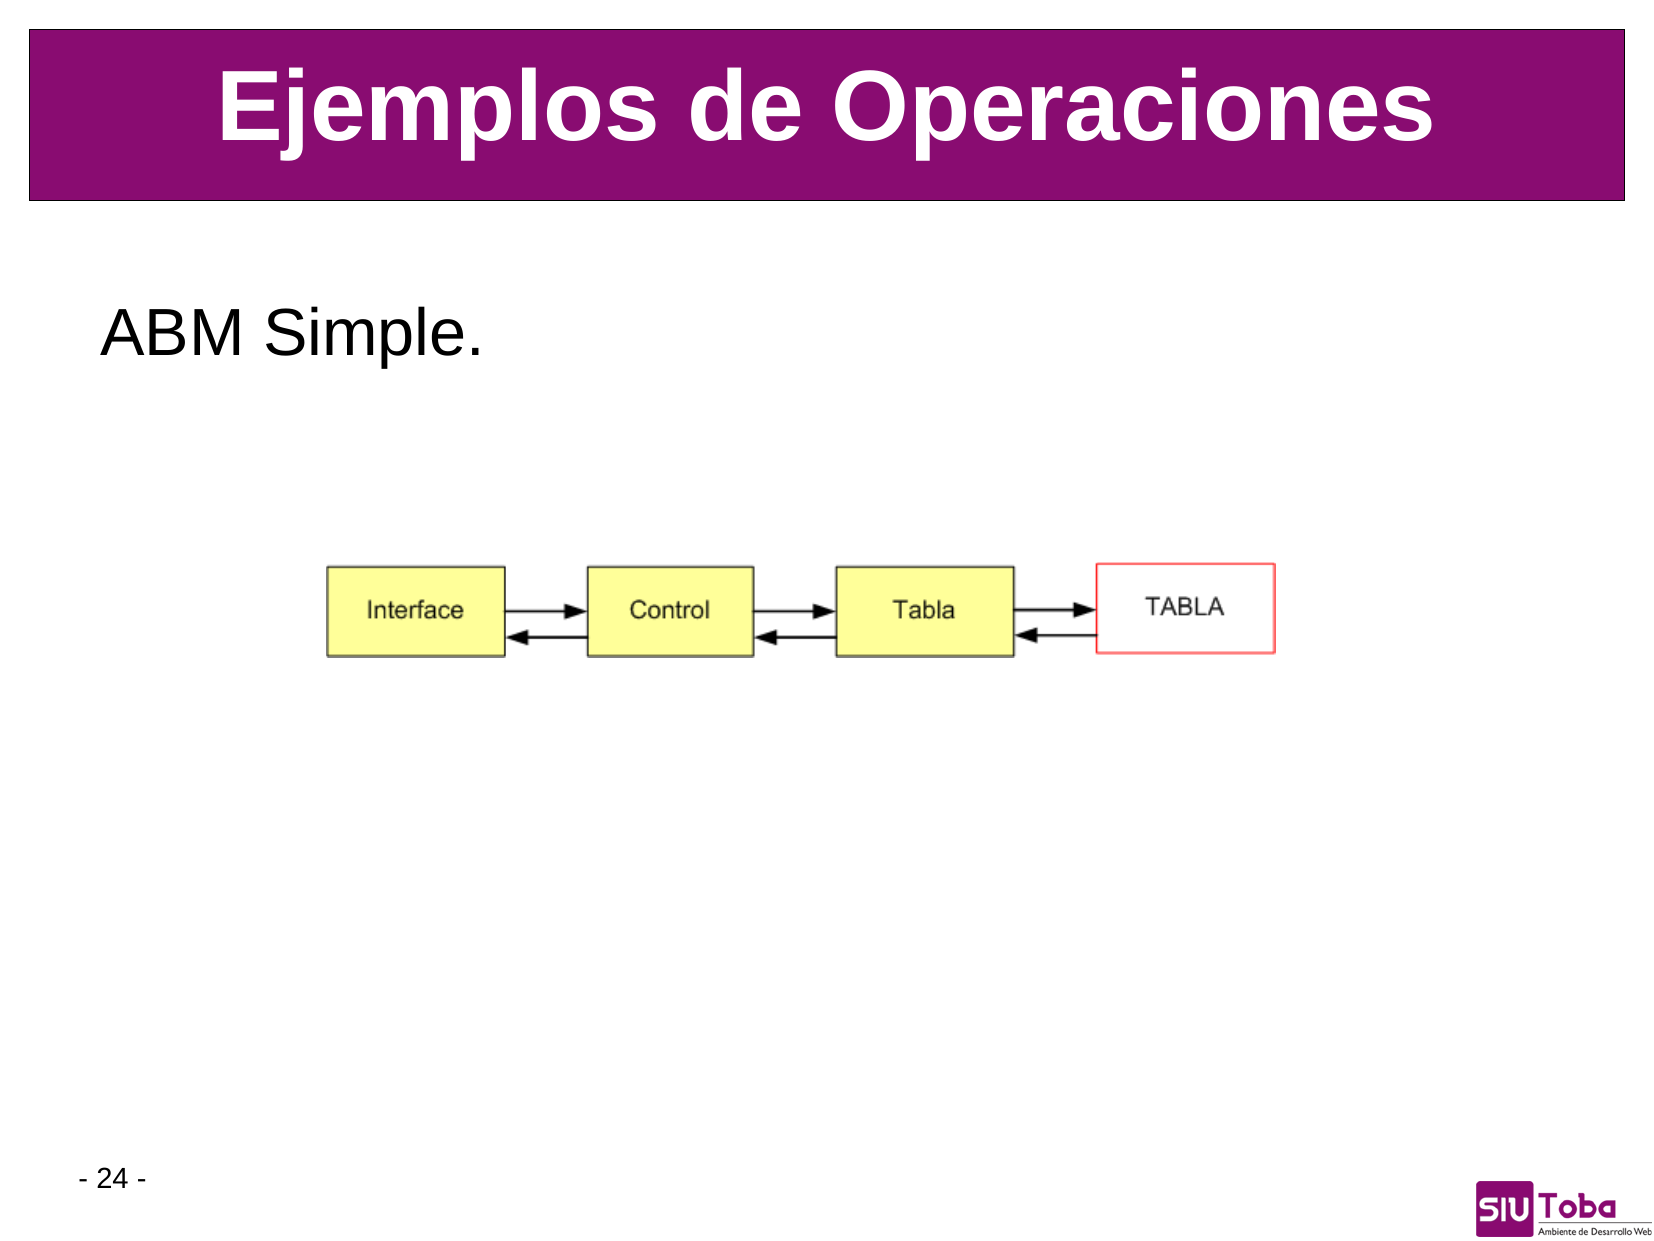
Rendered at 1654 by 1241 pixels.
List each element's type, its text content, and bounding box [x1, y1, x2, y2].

title Ejemplos de Operaciones [59, 47, 1595, 166]
picture [1476, 1181, 1652, 1237]
picture [326, 562, 1276, 658]
list ABM Simple. [82, 295, 1565, 451]
